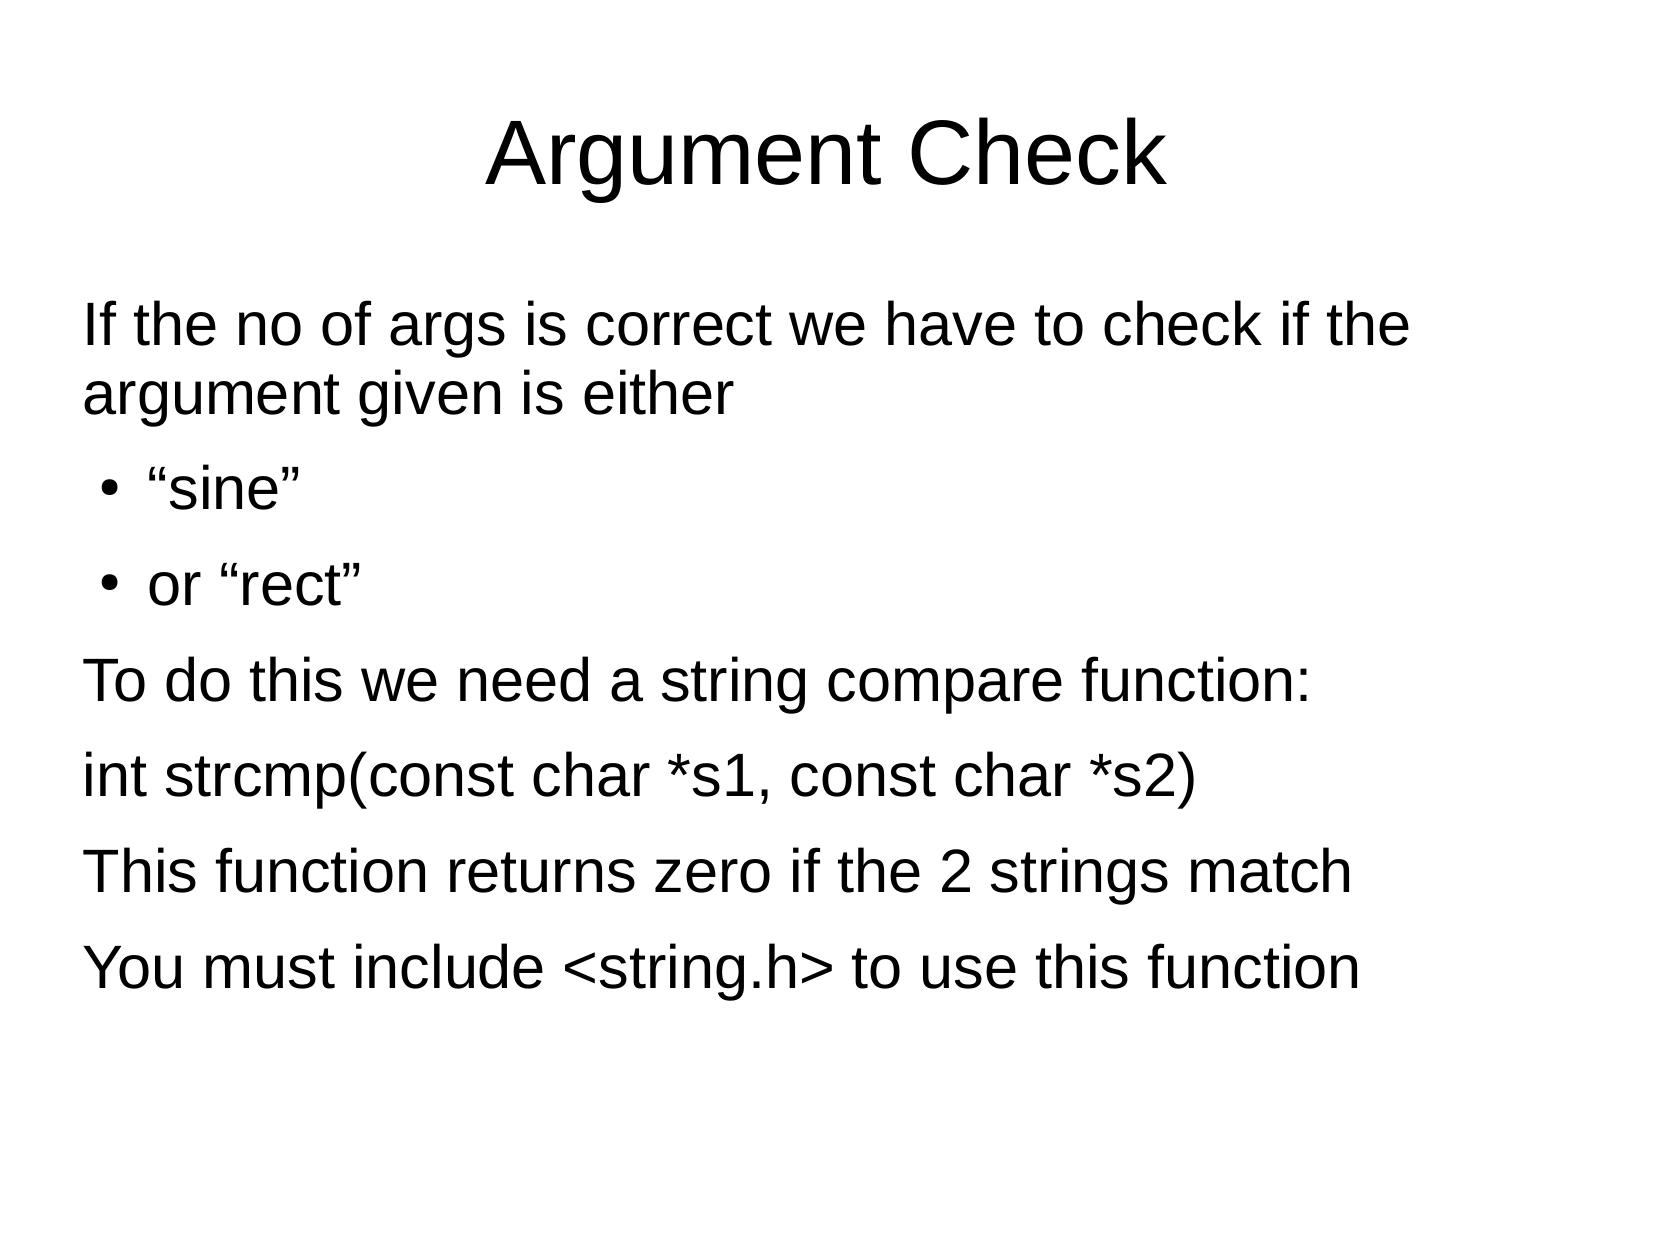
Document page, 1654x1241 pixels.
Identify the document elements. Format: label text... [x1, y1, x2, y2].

list If the no of args is correct we have to check if the argument given is either “sine” or “rect” To do this we need a string compare function: int strcmp(const char *s1, const char *s2) This function returns zero if the 2 strings match You must include <string.h> to use this function [82, 290, 1571, 1010]
title Argument Check [82, 49, 1571, 257]
